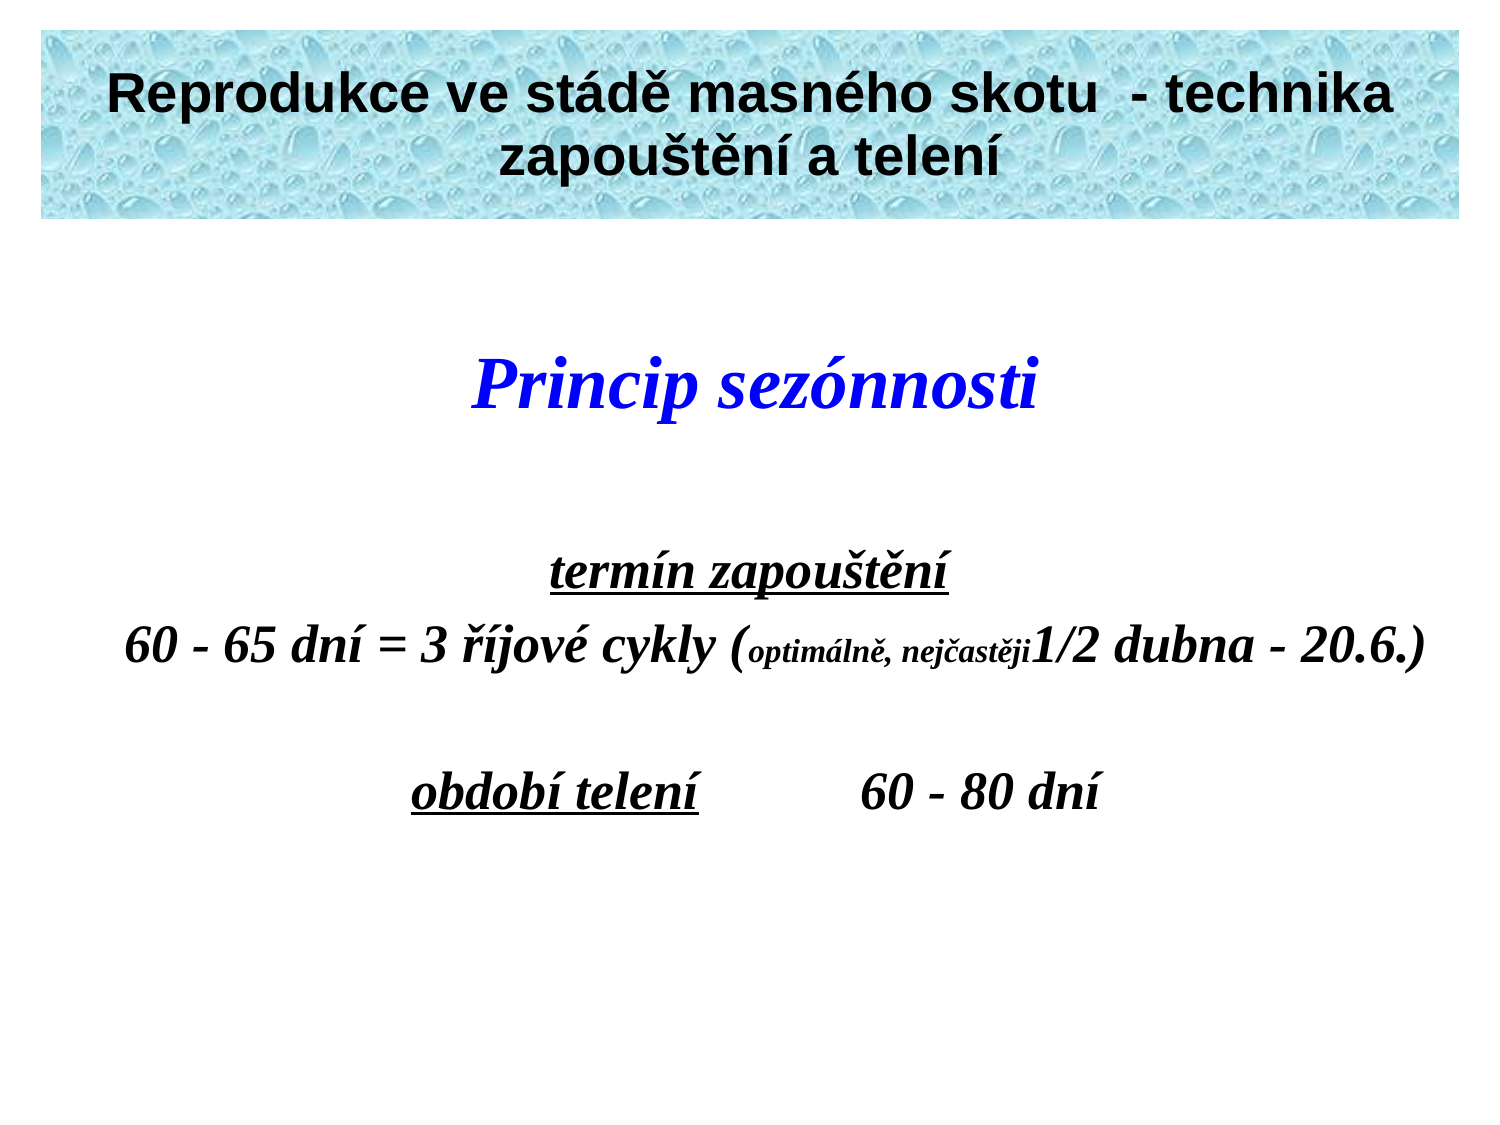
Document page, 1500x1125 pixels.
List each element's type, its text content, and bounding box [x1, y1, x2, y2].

title Reprodukce ve stádě masného skotu - technika zapouštění a telení [41, 30, 1459, 219]
list Princip sezónnosti termín zapouštění 60 - 65 dní = 3 říjové cykly (optimálně, nejčastěji1/2 dubna - 20.6.) období telení 60 - 80 dní [53, 231, 1459, 1097]
